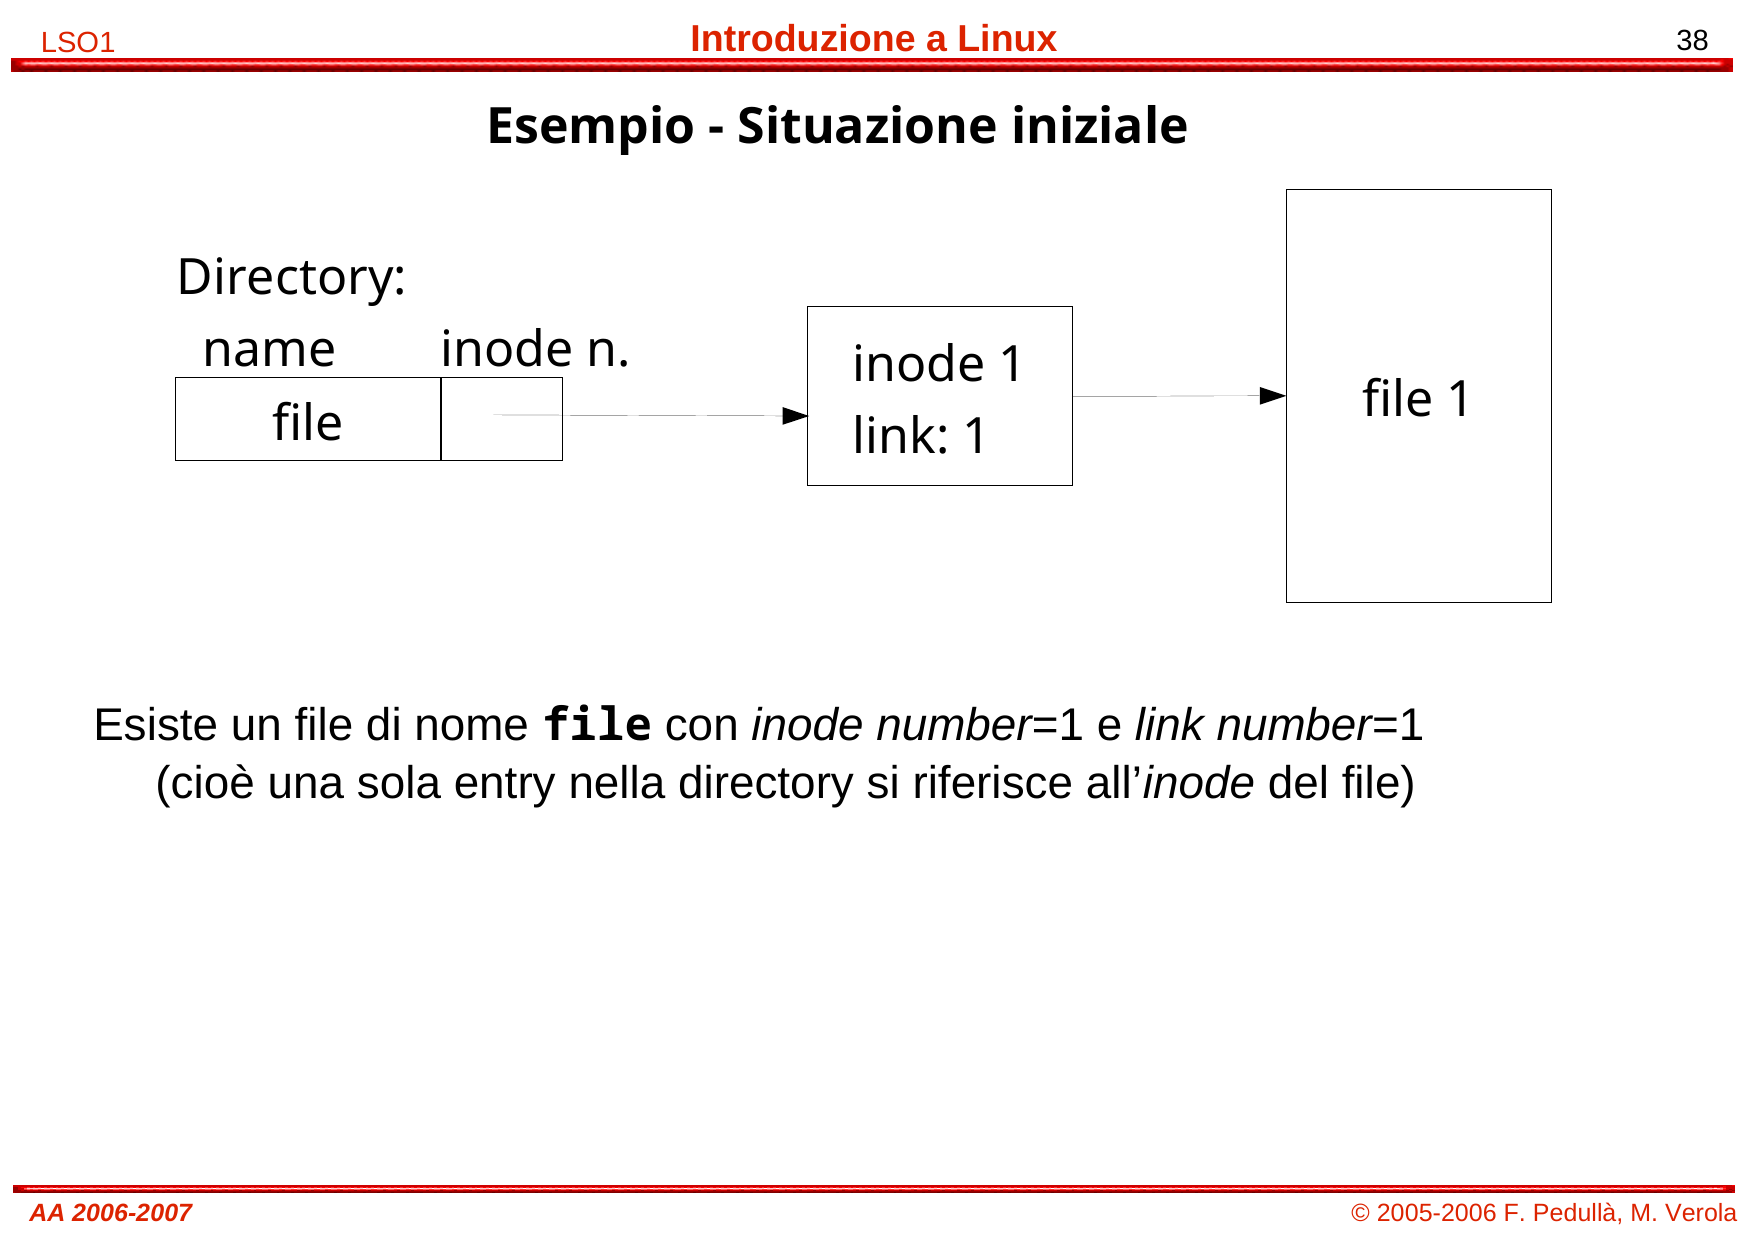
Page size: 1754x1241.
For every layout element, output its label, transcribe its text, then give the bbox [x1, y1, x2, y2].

picture [11, 58, 1733, 72]
text_box file 1 [1286, 189, 1552, 603]
picture [13, 1185, 1735, 1193]
text_box file [175, 377, 441, 461]
text_box Directory: name inode n. [176, 237, 692, 393]
list Esiste un file di nome file con inode number=1 e link number=1 (cioè una sola entry nella directory si riferisce all’inode del file) [93, 691, 1647, 874]
title Esempio - Situazione iniziale [486, 78, 1267, 174]
text_box inode 1 link: 1 [807, 306, 1073, 486]
